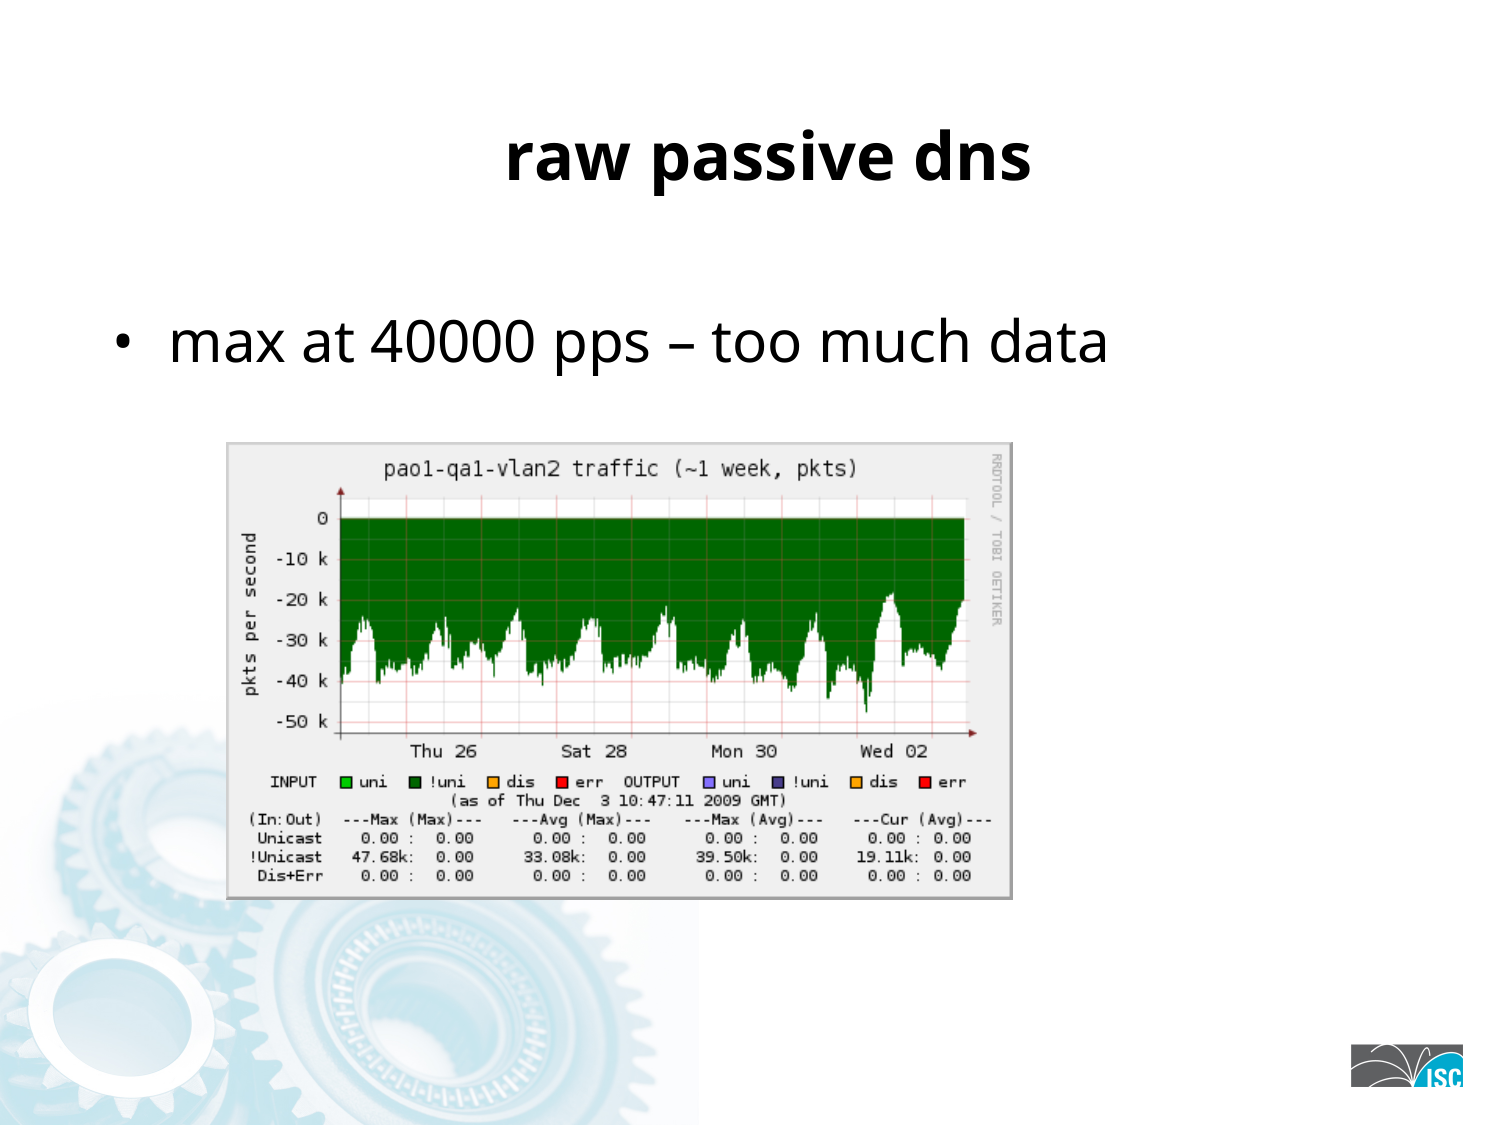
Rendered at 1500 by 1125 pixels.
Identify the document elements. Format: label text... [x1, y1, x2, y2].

picture [0, 0, 1500, 1125]
list max at 40000 pps – too much data [112, 299, 1355, 976]
title raw passive dns [112, 47, 1426, 263]
